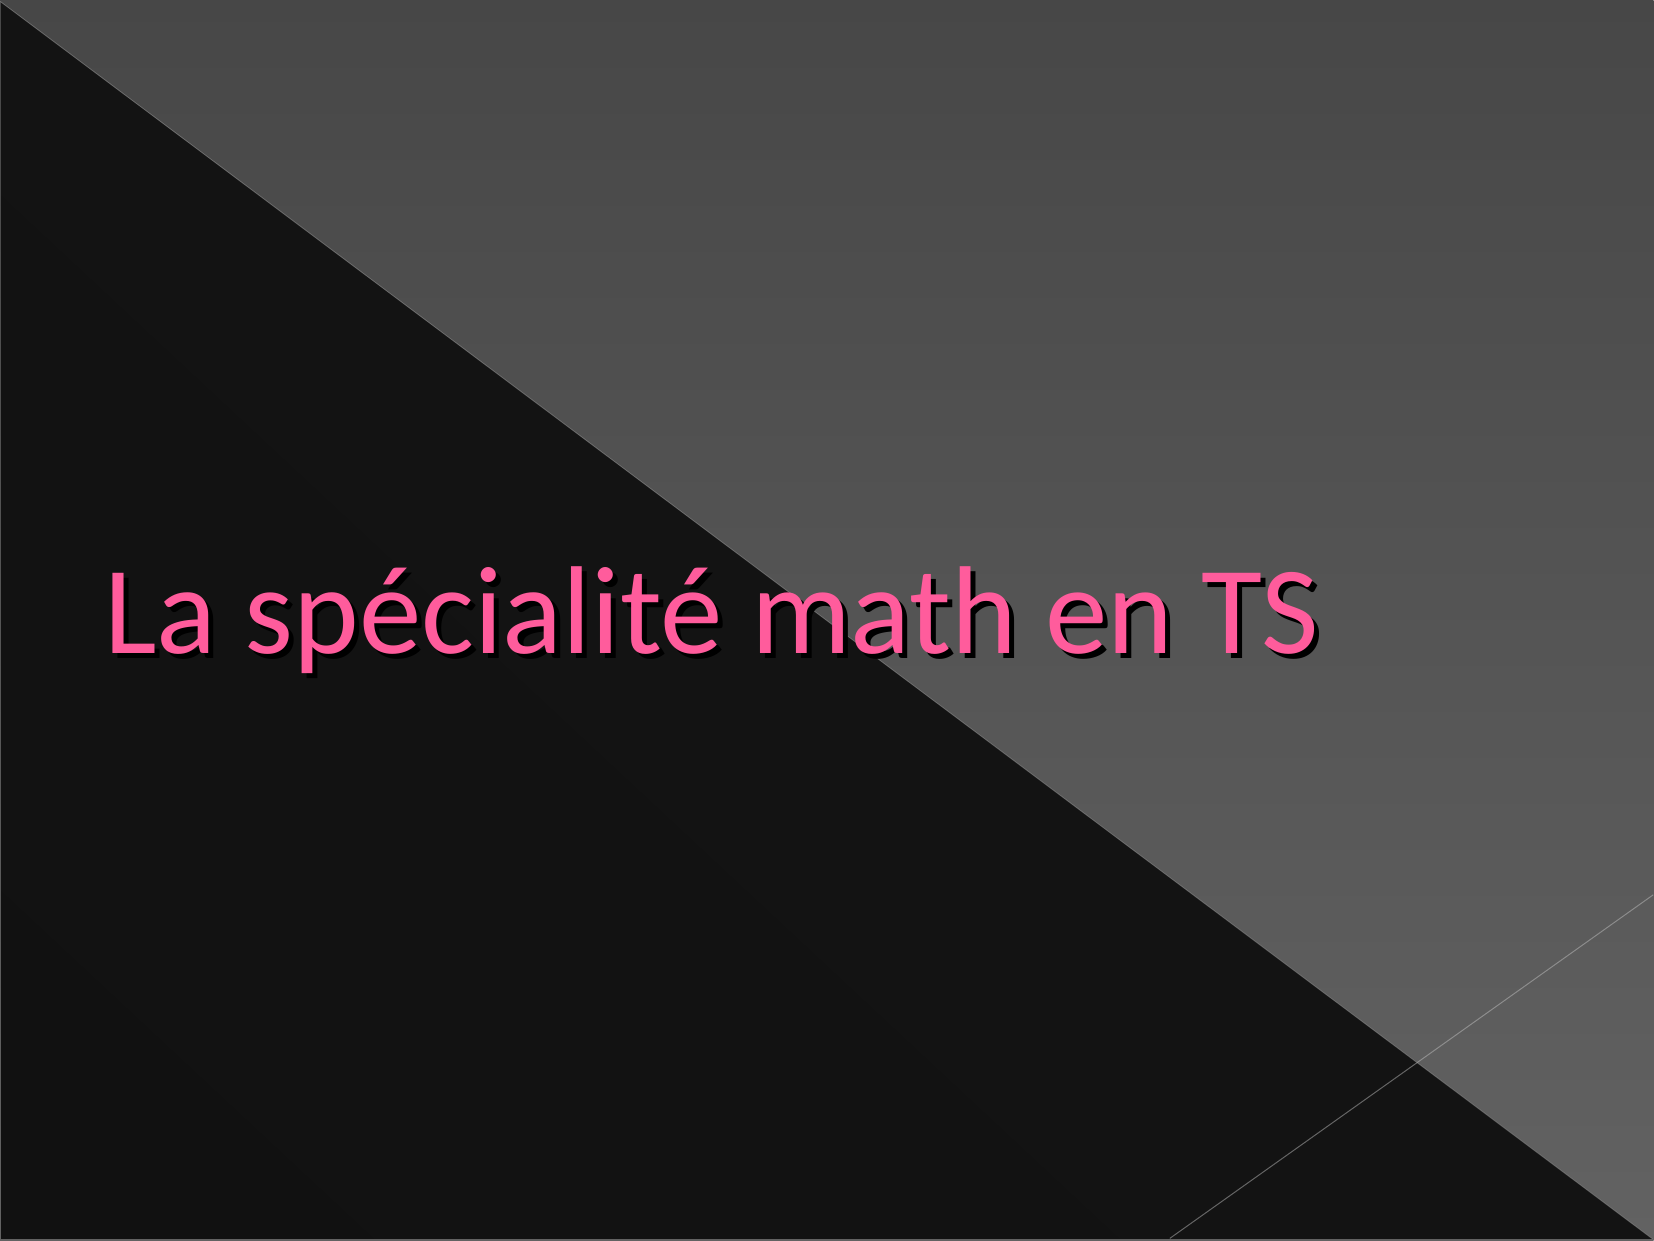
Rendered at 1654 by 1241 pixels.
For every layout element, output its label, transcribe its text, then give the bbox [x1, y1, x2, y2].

title La spécialité math en TS [0, 1010, 1489, 1158]
subtitle [0, 49, 1489, 1010]
